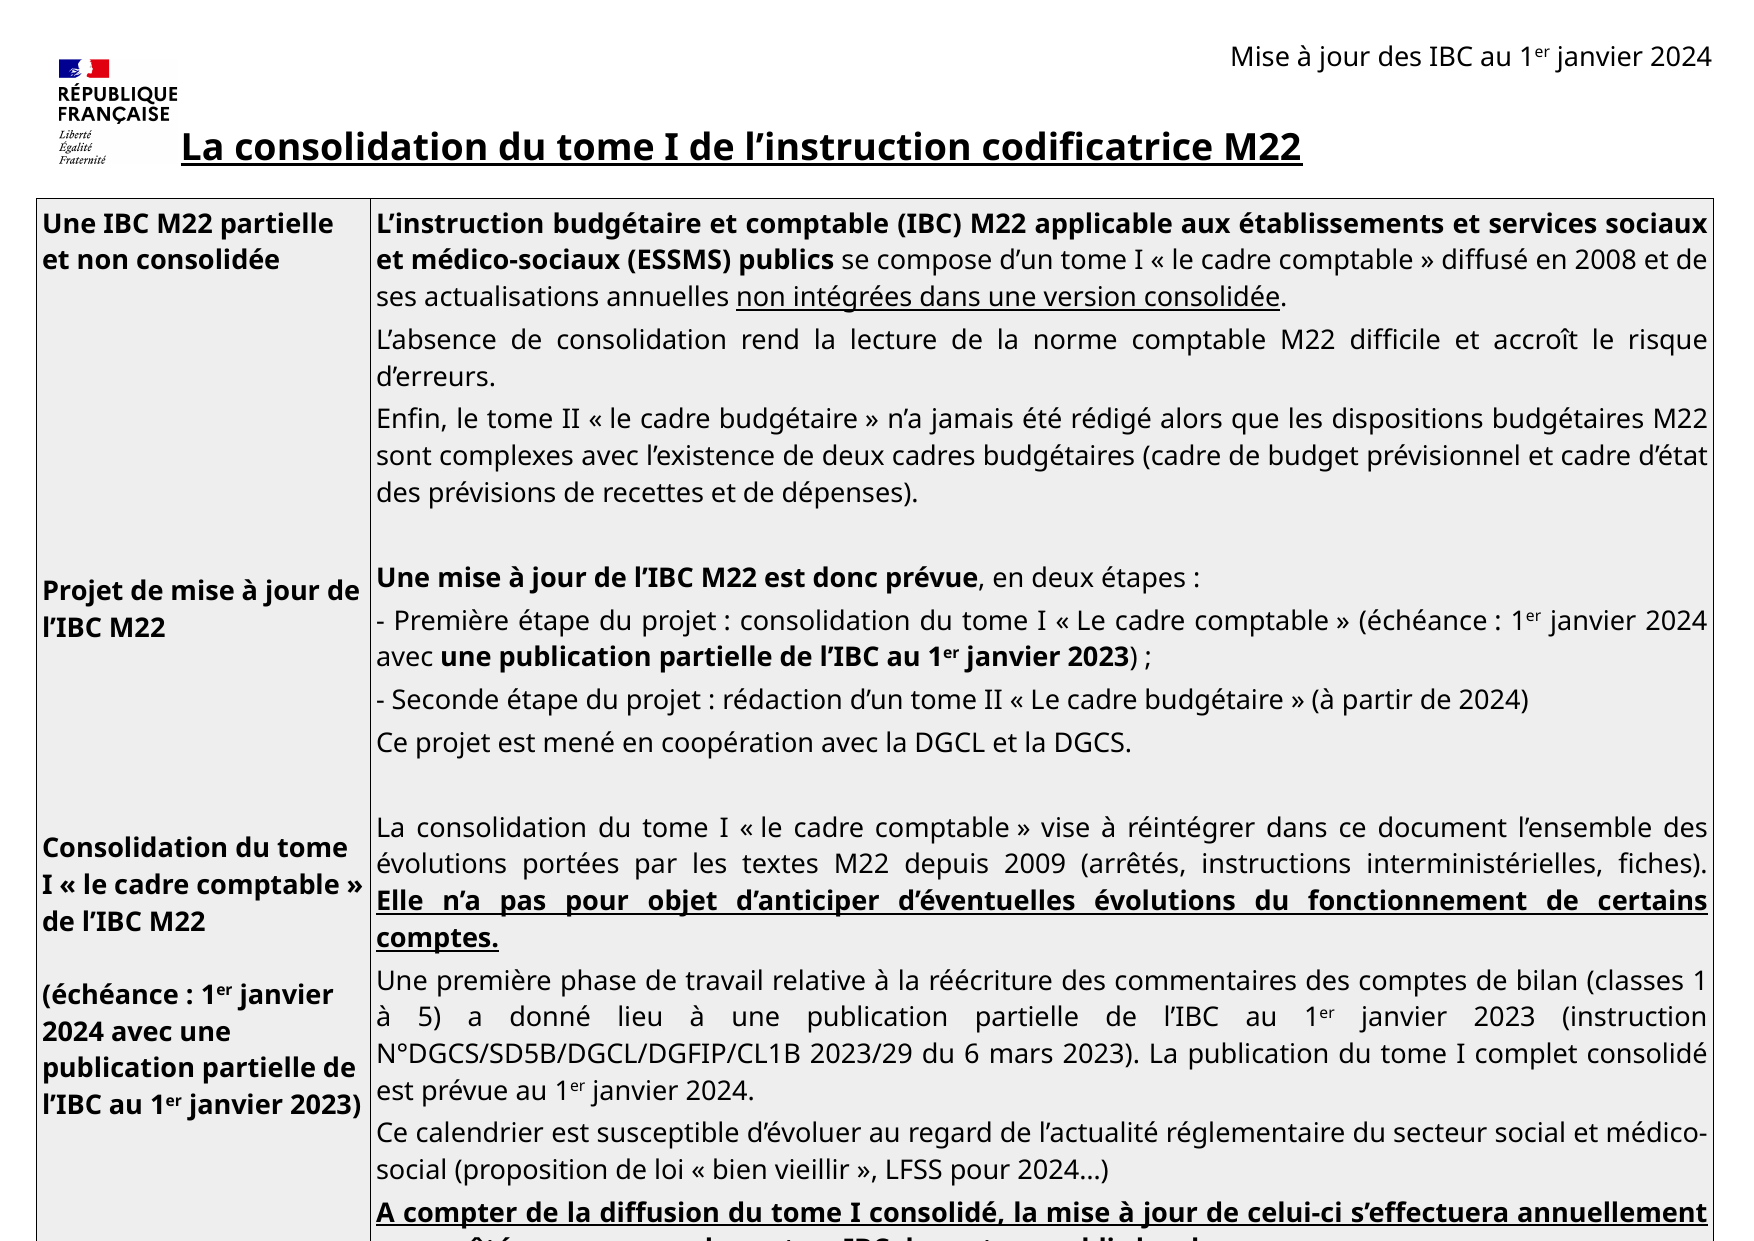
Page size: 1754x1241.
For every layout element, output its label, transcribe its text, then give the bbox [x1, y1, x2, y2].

picture [59, 59, 178, 164]
table_header L’instruction budgétaire et comptable (IBC) M22 applicable aux établissements et services sociaux et médico-sociaux (ESSMS) publics se compose d’un tome I « le cadre comptable » diffusé en 2008 et de ses actualisations annuelles non intégrées dans une version consolidée. L’absence de consolidation rend la lecture de la norme comptable M22 difficile et accroît le risque d’erreurs. Enfin, le tome II « le cadre budgétaire » n’a jamais été rédigé alors que les dispositions budgétaires M22 sont complexes avec l’existence de deux cadres budgétaires (cadre de budget prévisionnel et cadre d’état des prévisions de recettes et de dépenses). Une mise à jour de l’IBC M22 est donc prévue, en deux étapes : - Première étape du projet : consolidation du tome I « Le cadre comptable » (échéance : 1er janvier 2024 avec une publication partielle de l’IBC au 1er janvier 2023) ; - Seconde étape du projet : rédaction d’un tome II « Le cadre budgétaire » (à partir de 2024) Ce projet est mené en coopération avec la DGCL et la DGCS. La consolidation du tome I « le cadre comptable » vise à réintégrer dans ce document l’ensemble des évolutions portées par les textes M22 depuis 2009 (arrêtés, instructions interministérielles, fiches). Elle n’a pas pour objet d’anticiper d’éventuelles évolutions du fonctionnement de certains comptes. Une première phase de travail relative à la réécriture des commentaires des comptes de bilan (classes 1 à 5) a donné lieu à une publication partielle de l’IBC au 1er janvier 2023 (instruction N°DGCS/SD5B/DGCL/DGFIP/CL1B 2023/29 du 6 mars 2023). La publication du tome I complet consolidé est prévue au 1er janvier 2024. Ce calendrier est susceptible d’évoluer au regard de l’actualité réglementaire du secteur social et médico-social (proposition de loi « bien vieillir », LFSS pour 2024…) A compter de la diffusion du tome I consolidé, la mise à jour de celui-ci s’effectuera annuellement par arrêté, comme pour les autres IBC du secteur public local. [371, 199, 1713, 1241]
list La consolidation du tome I de l’instruction codificatrice M22 [180, 120, 1717, 191]
text_box Mise à jour des IBC au 1er janvier 2024 [210, 30, 1727, 79]
table_header Une IBC M22 partielle et non consolidée Projet de mise à jour de l’IBC M22 Consolidation du tome I « le cadre comptable » de l’IBC M22 (échéance : 1er janvier 2024 avec une publication partielle de l’IBC au 1er janvier 2023) [37, 199, 370, 1241]
